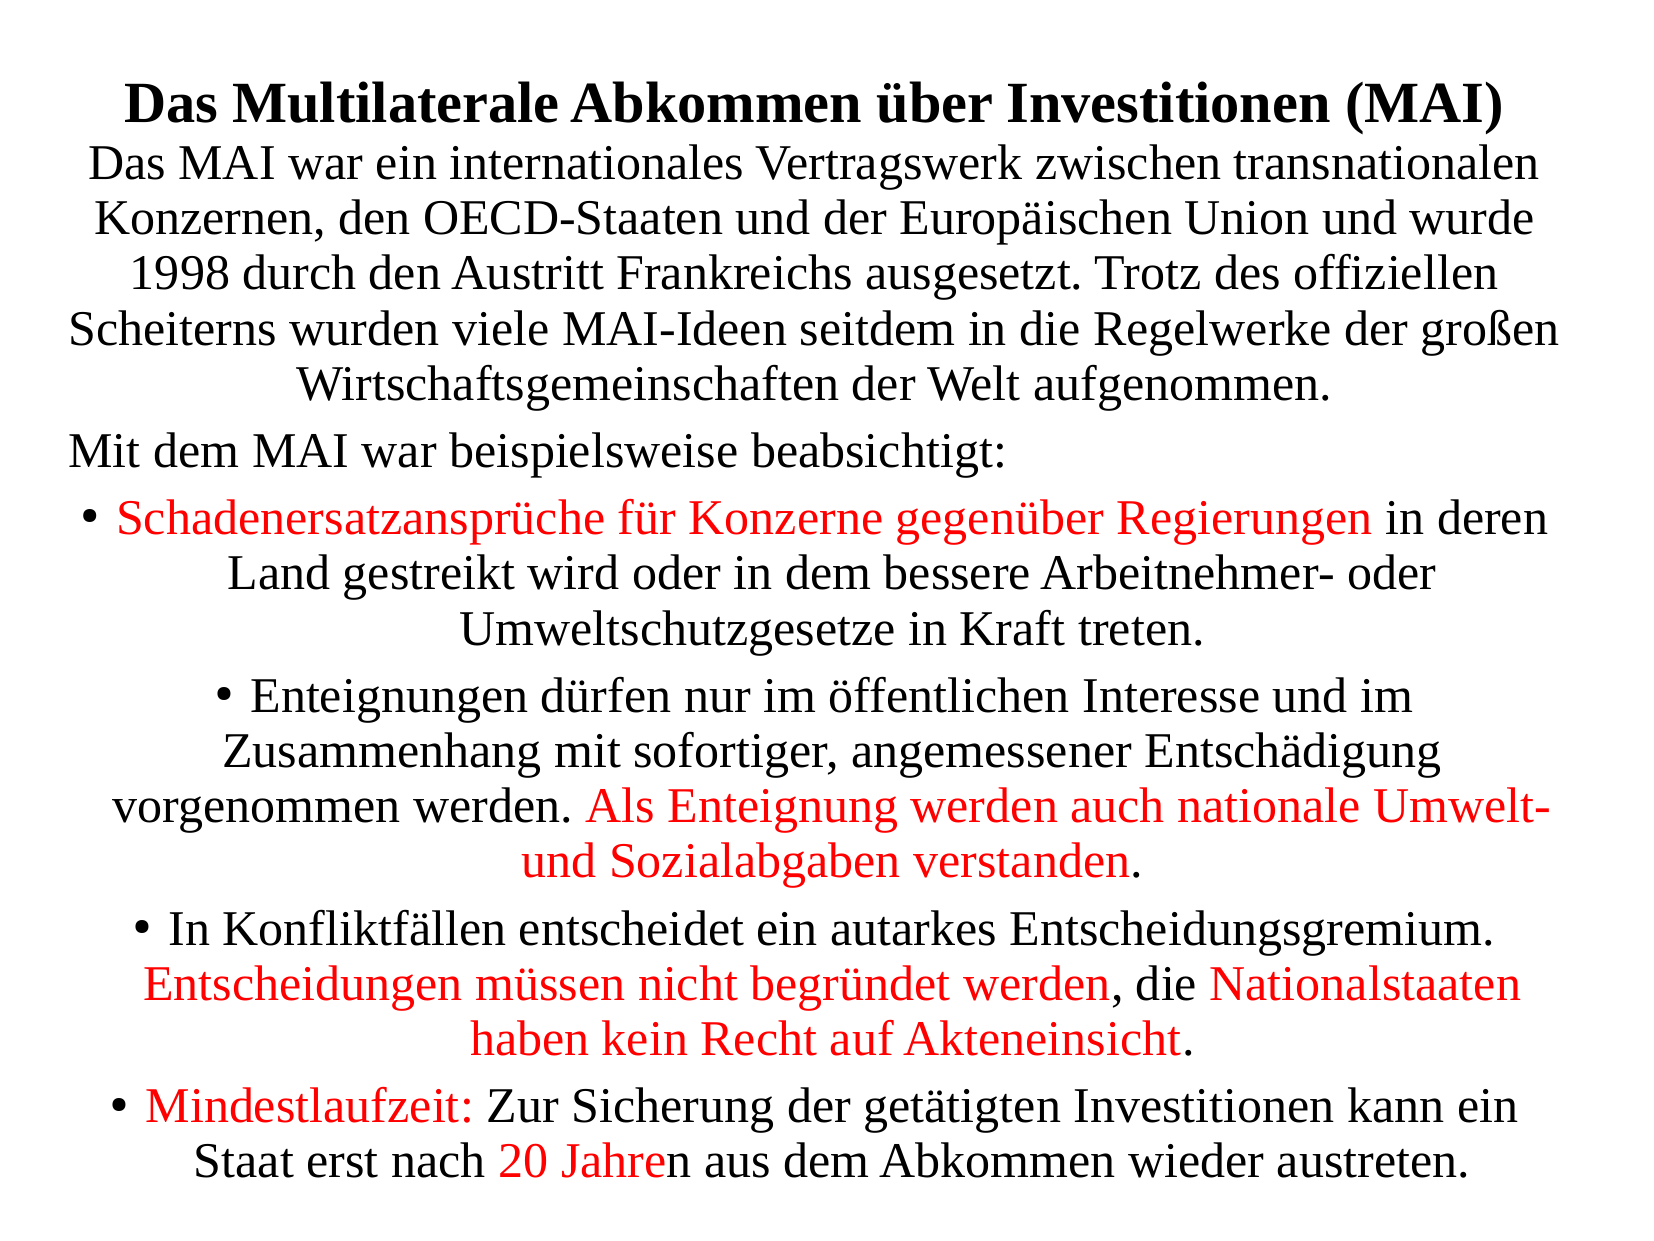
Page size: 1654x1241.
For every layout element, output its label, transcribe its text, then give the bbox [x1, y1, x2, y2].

text_box Das Multilaterale Abkommen über Investitionen (MAI) Das MAI war ein internationales Vertragswerk zwischen transnationalen Konzernen, den OECD-Staaten und der Europäischen Union und wurde 1998 durch den Austritt Frankreichs ausgesetzt. Trotz des offiziellen Scheiterns wurden viele MAI-Ideen seitdem in die Regelwerke der großen Wirtschaftsgemeinschaften der Welt aufgenommen. Mit dem MAI war beispielsweise beabsichtigt: Schadenersatzansprüche für Konzerne gegenüber Regierungen in deren Land gestreikt wird oder in dem bessere Arbeitnehmer- oder Umweltschutzgesetze in Kraft treten. Enteignungen dürfen nur im öffentlichen Interesse und im Zusammenhang mit sofortiger, angemessener Entschädigung vorgenommen werden. Als Enteignung werden auch nationale Umwelt- und Sozialabgaben verstanden. In Konfliktfällen entscheidet ein autarkes Entscheidungsgremium. Entscheidungen müssen nicht begründet werden, die Nationalstaaten haben kein Recht auf Akteneinsicht. Mindestlaufzeit: Zur Sicherung der getätigten Investitionen kann ein Staat erst nach 20 Jahren aus dem Abkommen wieder austreten. [53, 62, 1600, 1197]
